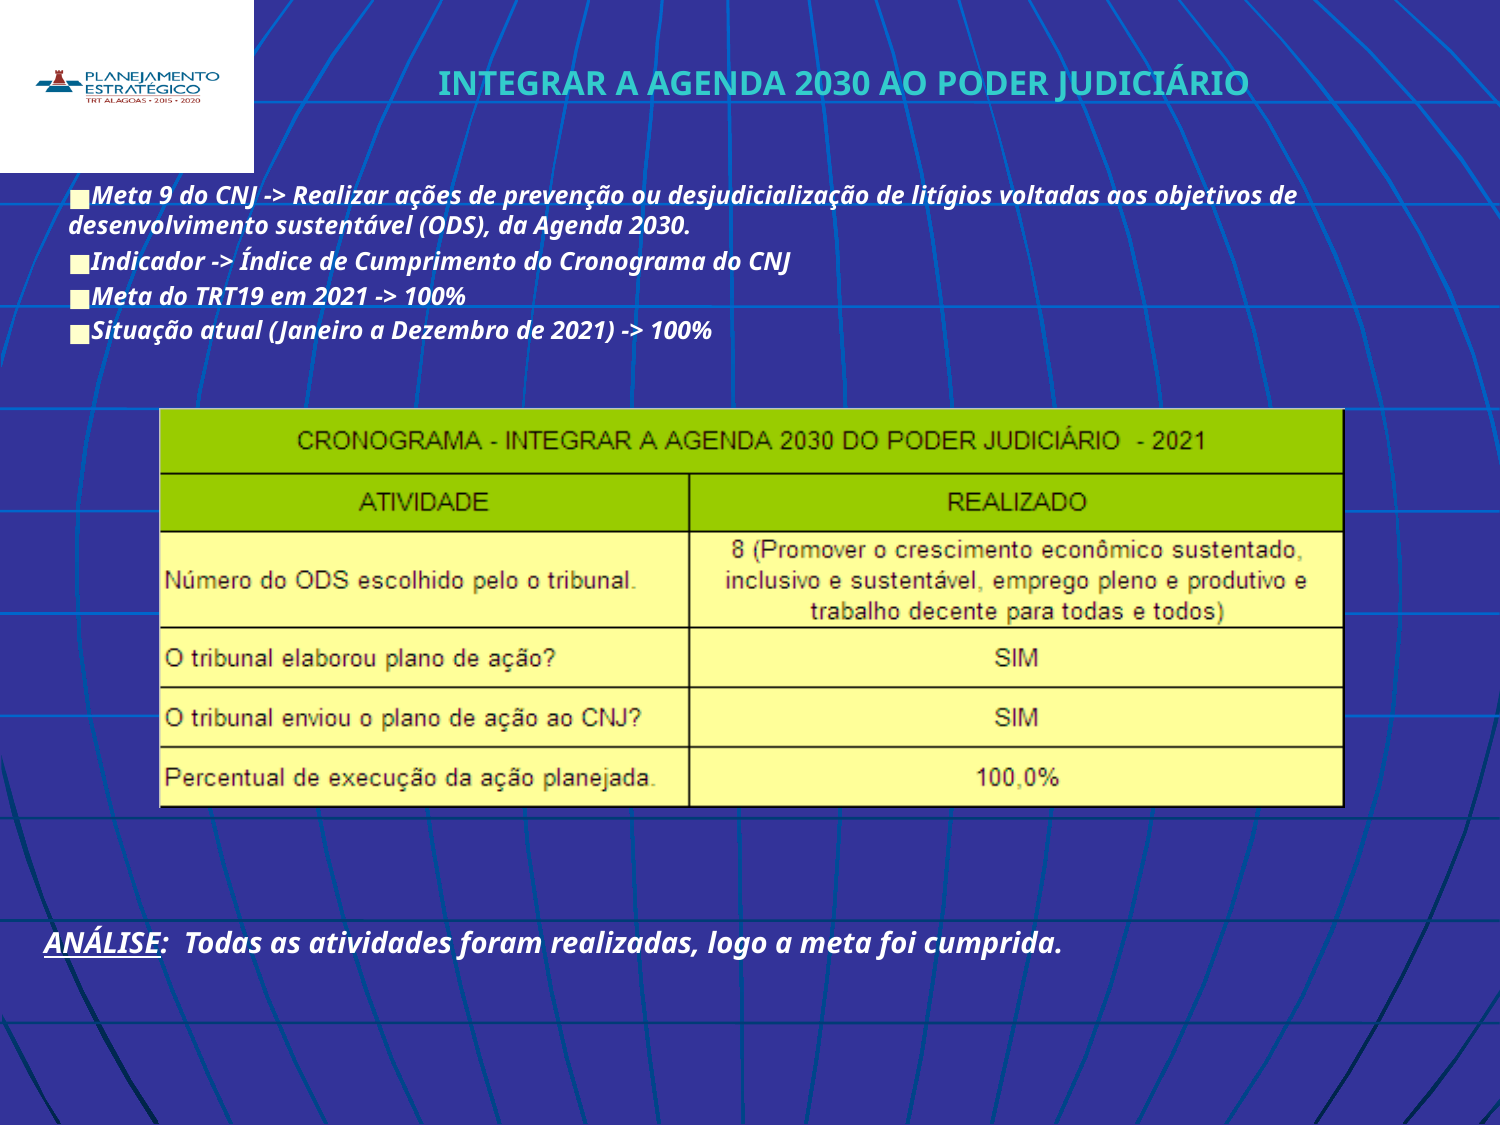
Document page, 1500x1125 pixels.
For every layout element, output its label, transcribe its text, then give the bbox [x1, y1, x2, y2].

text_box INTEGRAR A AGENDA 2030 AO PODER JUDICIÁRIO [254, 54, 1448, 110]
picture [0, 0, 254, 173]
text_box ANÁLISE: Todas as atividades foram realizadas, logo a meta foi cumprida. [29, 916, 1436, 1094]
picture [159, 408, 1345, 808]
text_box Meta 9 do CNJ -> Realizar ações de prevenção ou desjudicialização de litígios voltadas aos objetivos de desenvolvimento sustentável (ODS), da Agenda 2030. Indicador -> Índice de Cumprimento do Cronograma do CNJ Meta do TRT19 em 2021 -> 100% Situação atual (Janeiro a Dezembro de 2021) -> 100% [53, 172, 1459, 374]
